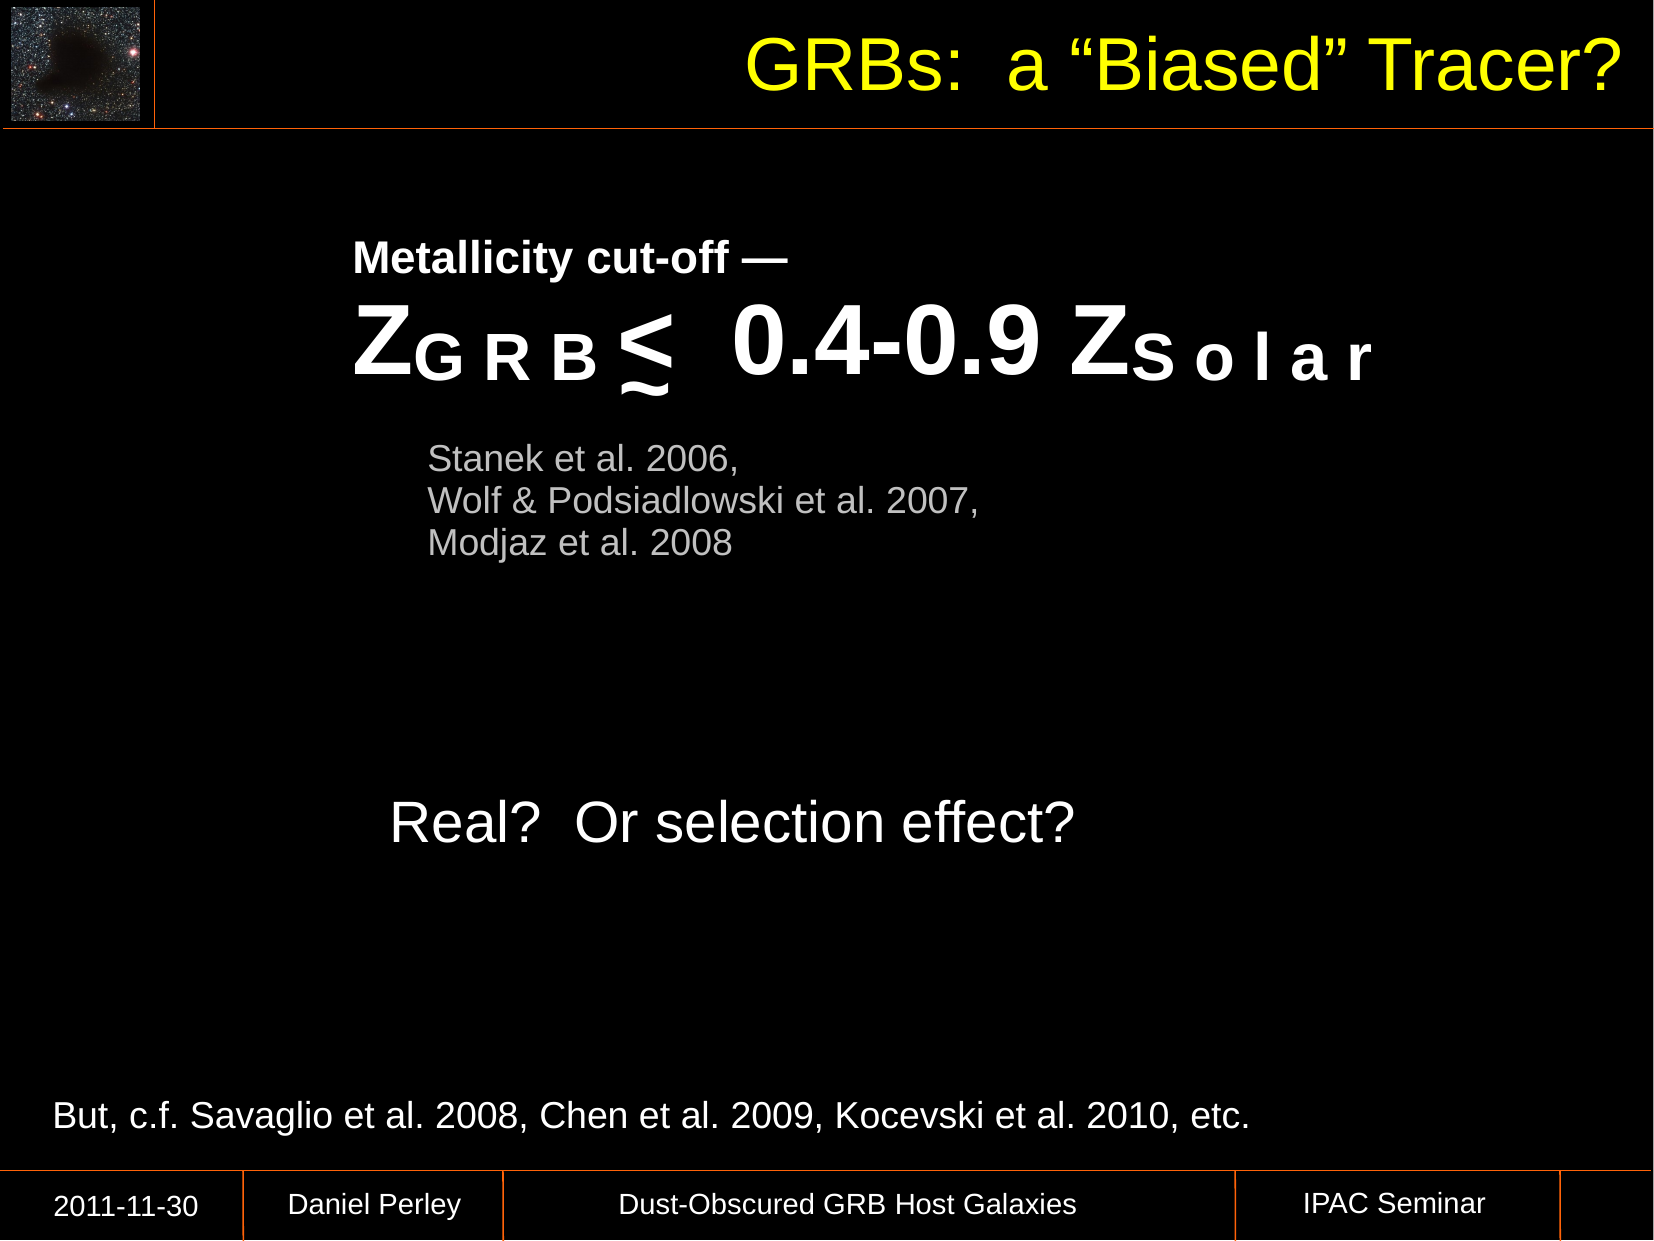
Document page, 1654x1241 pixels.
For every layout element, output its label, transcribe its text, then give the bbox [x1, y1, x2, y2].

text_box Metallicity cut-off — ZG R B < 0.4-0.9 ZS o l a r Stanek et al. 2006, Wolf & Podsiadlowski et al. 2007, Modjaz et al. 2008 [337, 225, 1421, 597]
picture [11, 7, 140, 121]
text_box Real? Or selection effect? [375, 782, 1201, 863]
text_box But, c.f. Savaglio et al. 2008, Chen et al. 2009, Kocevski et al. 2010, etc. [37, 1087, 1501, 1145]
text_box ~ [604, 328, 688, 447]
title GRBs: a “Biased” Tracer? [594, 21, 1624, 108]
